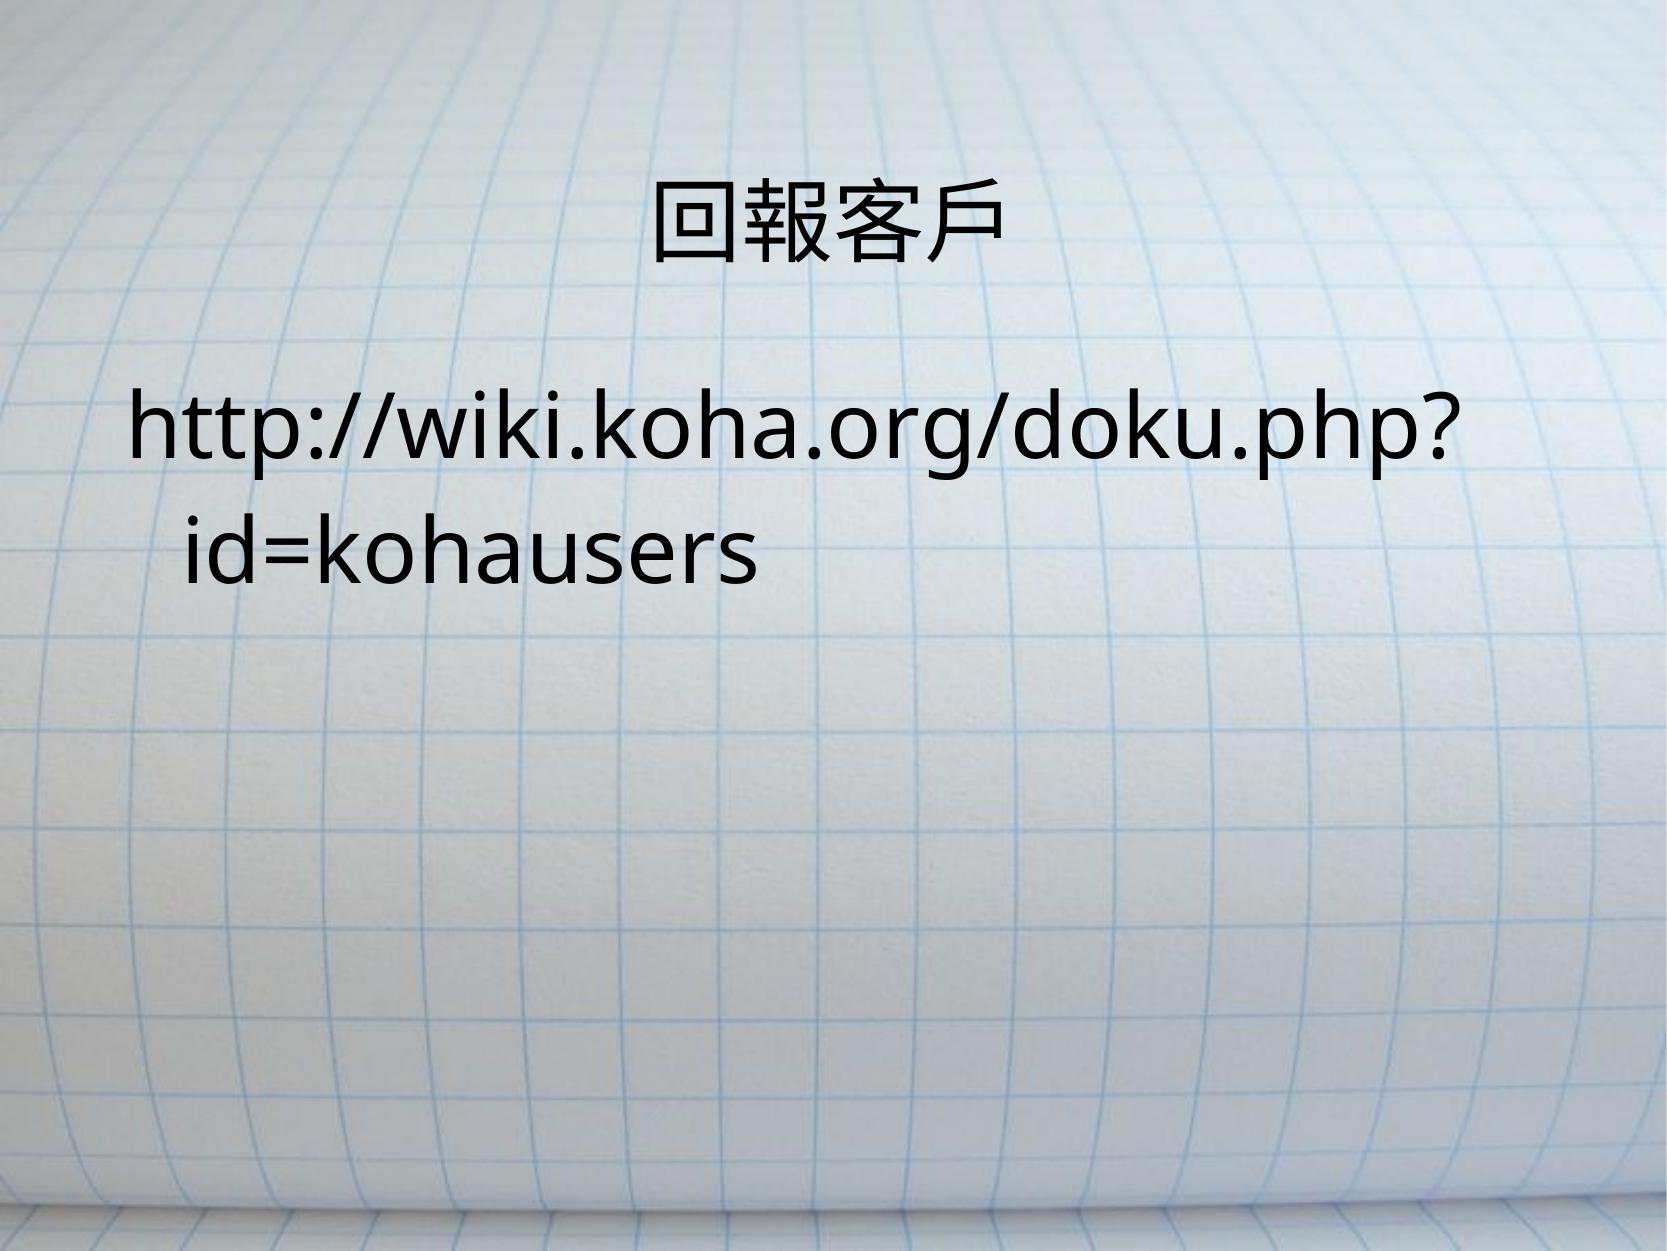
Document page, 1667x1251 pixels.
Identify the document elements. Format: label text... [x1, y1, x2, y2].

list http://wiki.koha.org/doku.php?id=kohausers [124, 360, 1542, 1097]
picture [0, 0, 1667, 1251]
title 回報客戶 [124, 105, 1542, 326]
